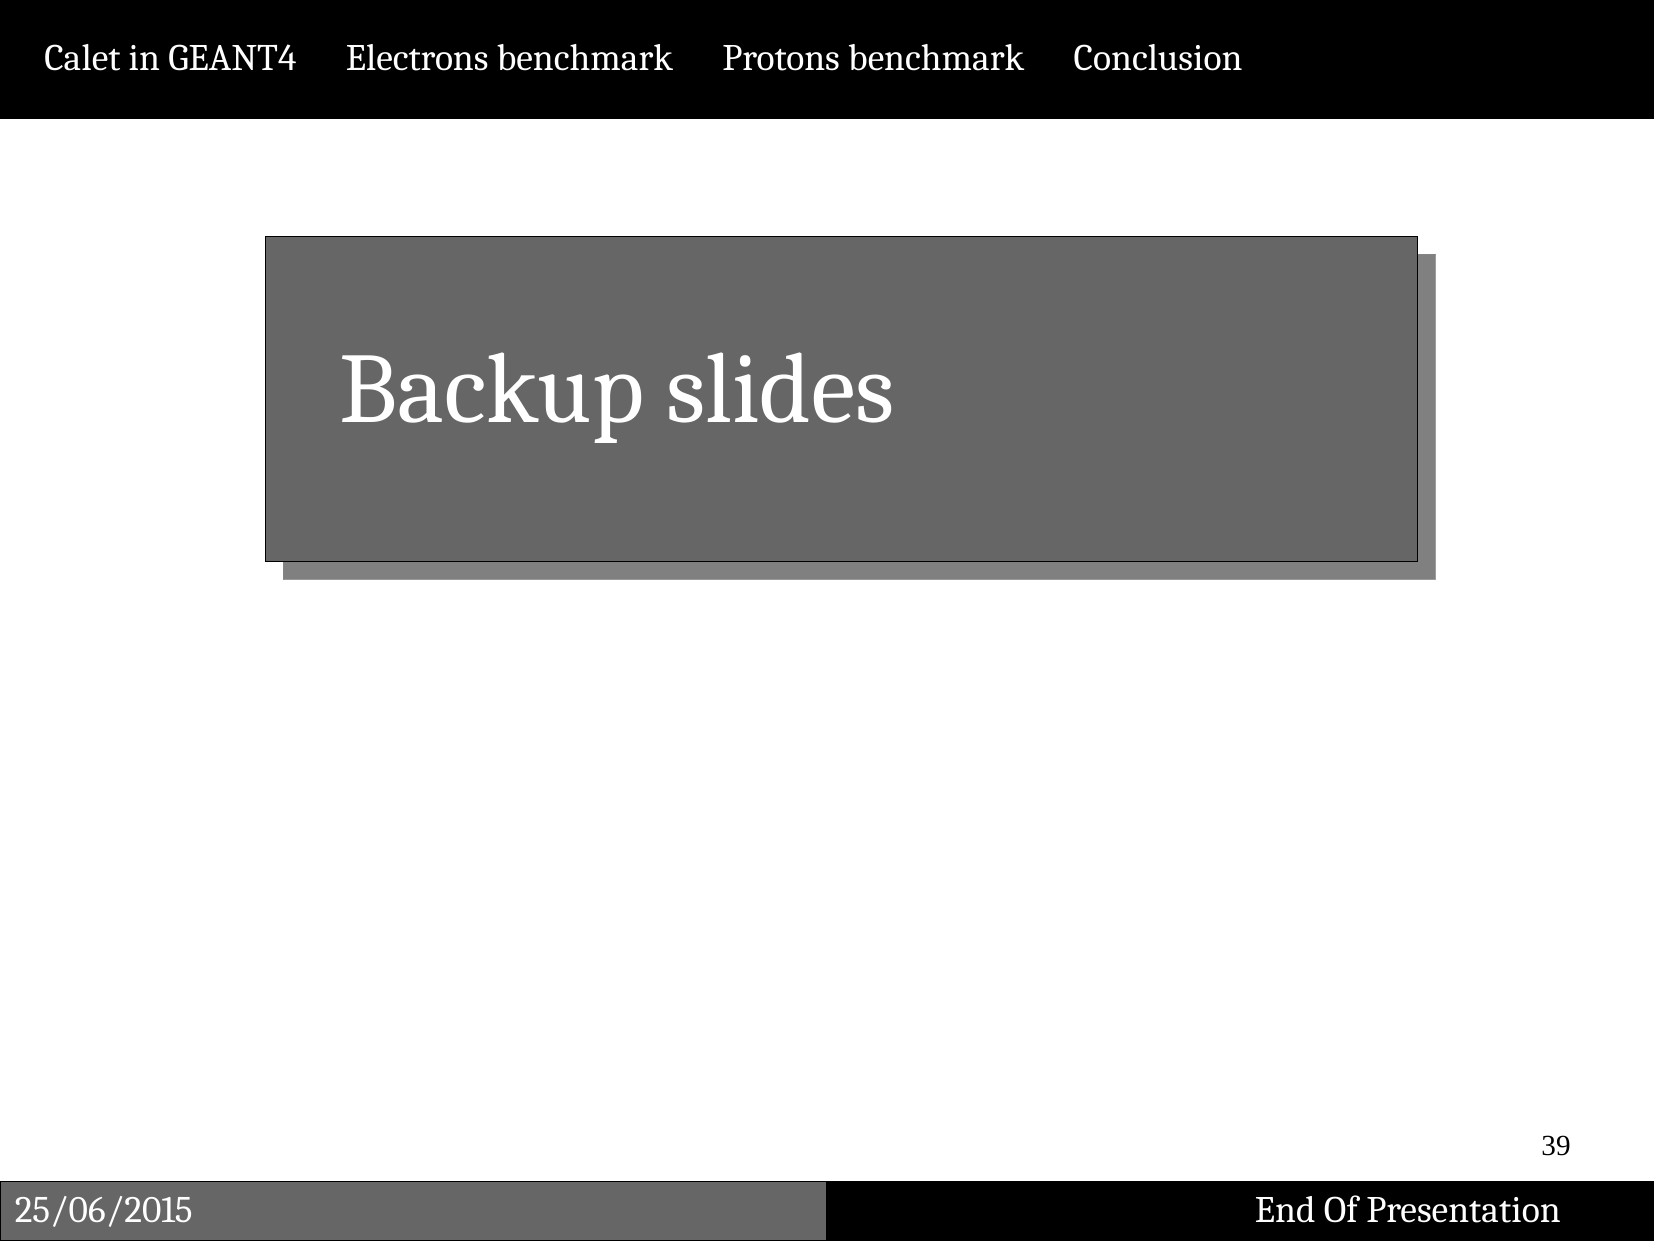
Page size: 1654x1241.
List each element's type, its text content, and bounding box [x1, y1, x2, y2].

text_box [1644, 1181, 1654, 1241]
text_box 25/06/2015 [0, 1181, 246, 1240]
text_box [0, 1181, 1240, 1241]
text_box End Of Presentation [1240, 1181, 1644, 1241]
text_box Calet in GEANT4 Electrons benchmark Protons benchmark Conclusion [29, 29, 1625, 89]
text_box Backup slides [324, 324, 1038, 457]
text_box [265, 236, 1418, 562]
text_box [0, 0, 1654, 119]
